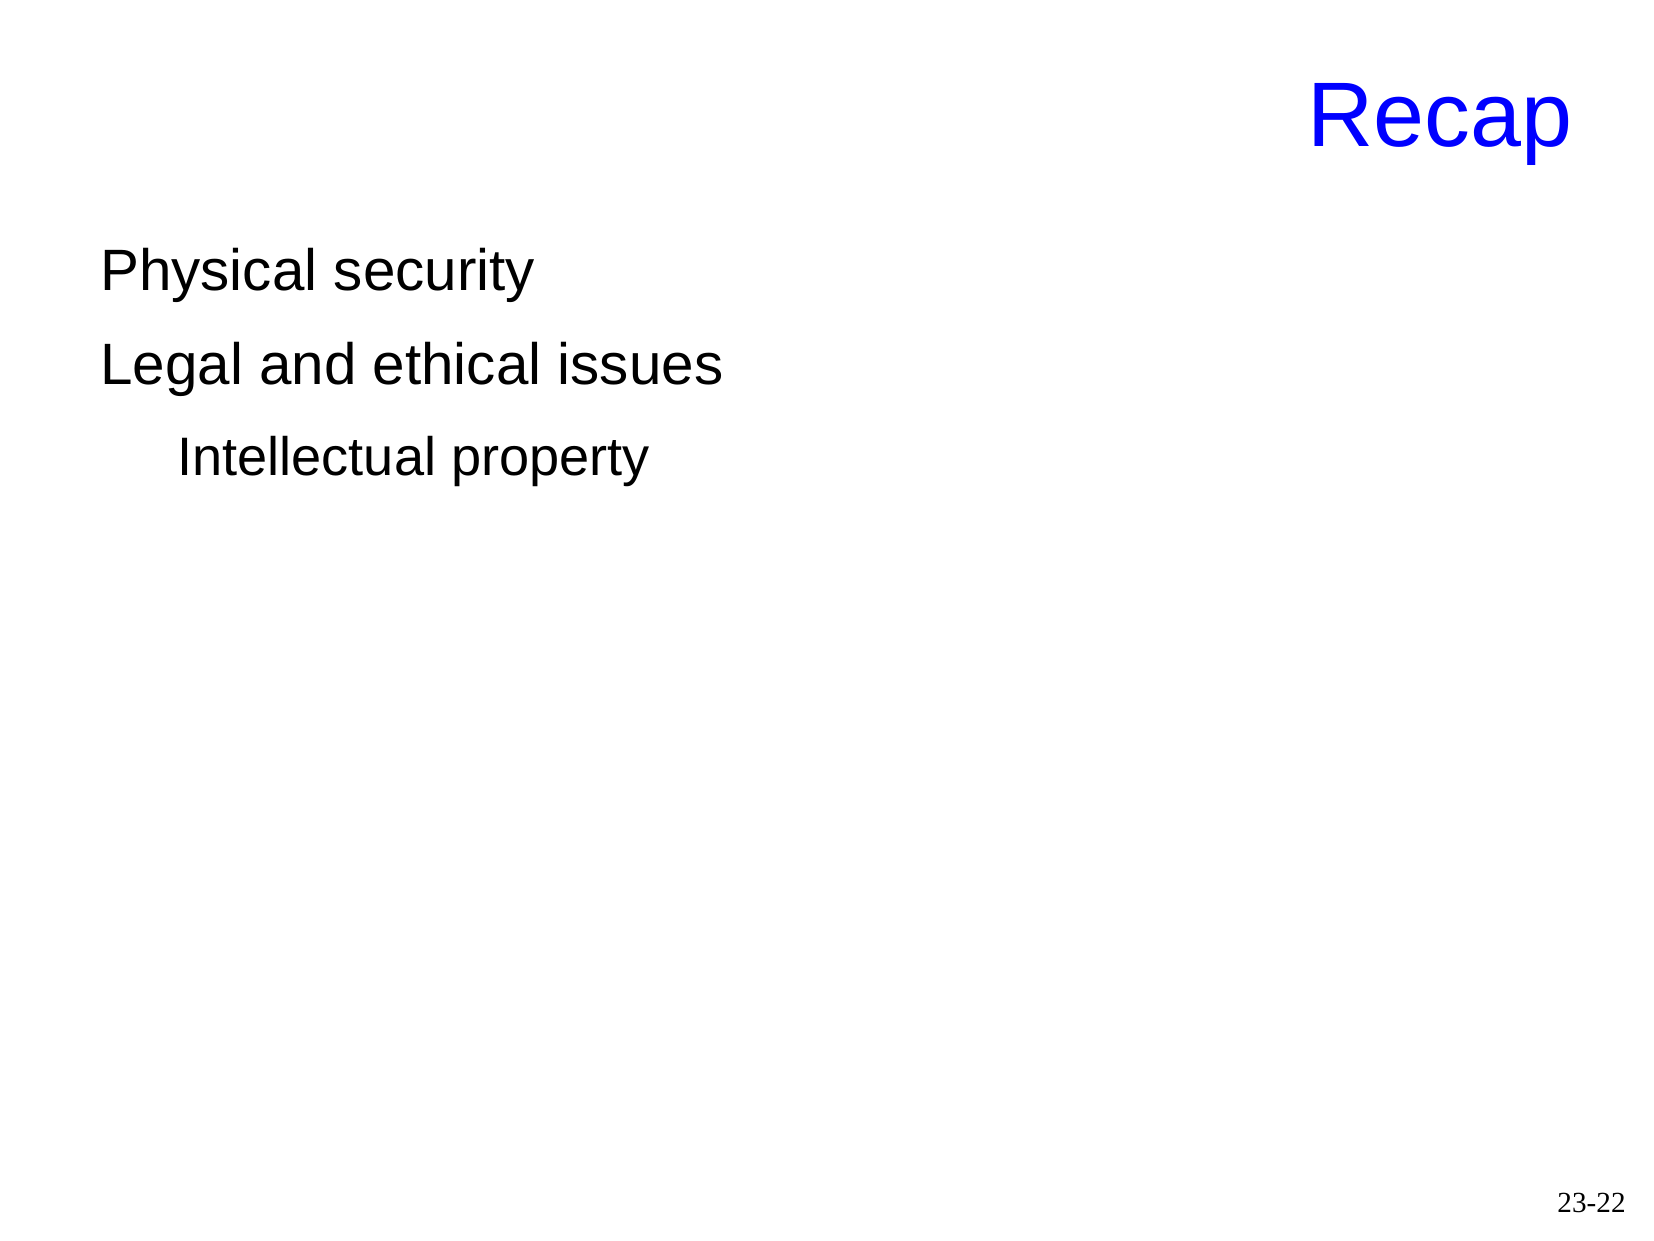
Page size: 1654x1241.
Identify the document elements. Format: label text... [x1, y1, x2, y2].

title Recap [84, 18, 1573, 211]
list Physical security Legal and ethical issues Intellectual property [82, 237, 1571, 1156]
